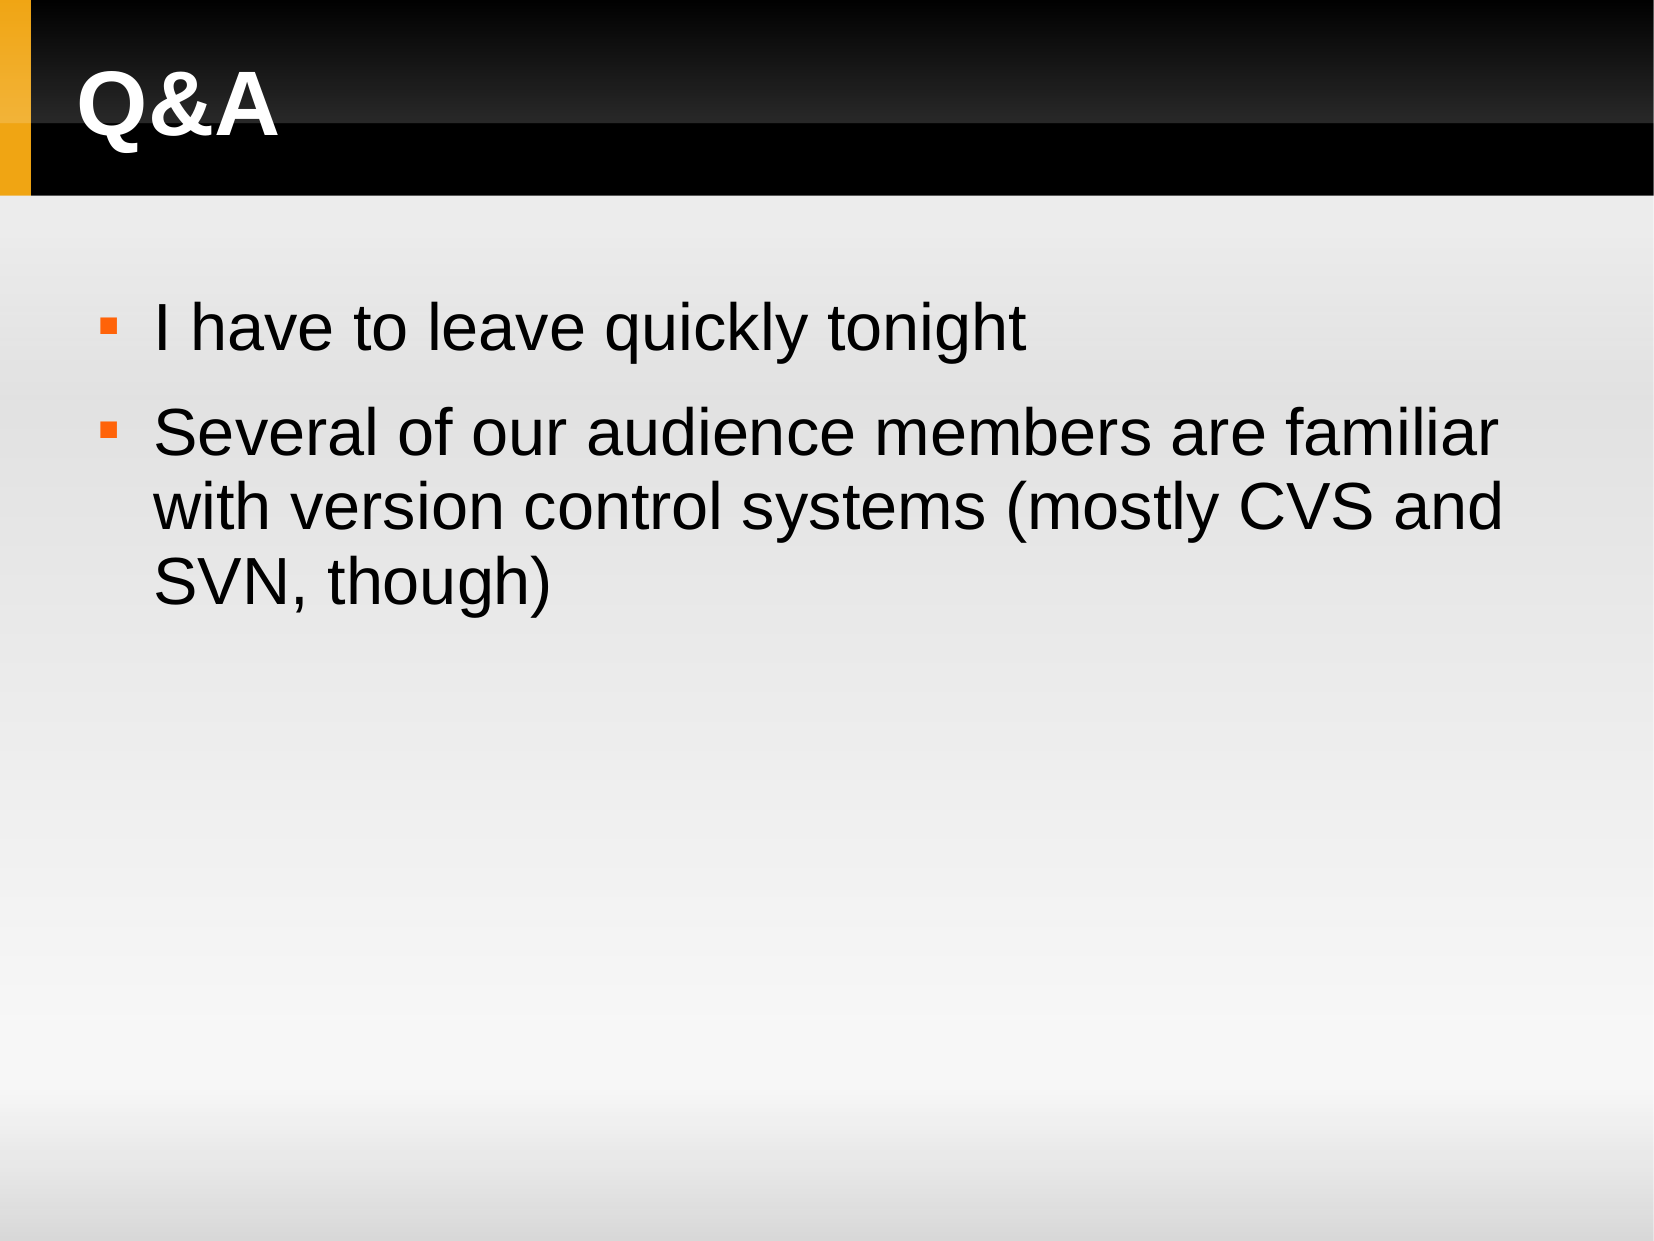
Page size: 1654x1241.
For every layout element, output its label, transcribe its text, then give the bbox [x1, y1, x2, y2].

picture [0, 0, 1654, 1241]
title Q&A [76, 0, 1565, 208]
list I have to leave quickly tonight Several of our audience members are familiar with version control systems (mostly CVS and SVN, though) [82, 290, 1571, 1109]
